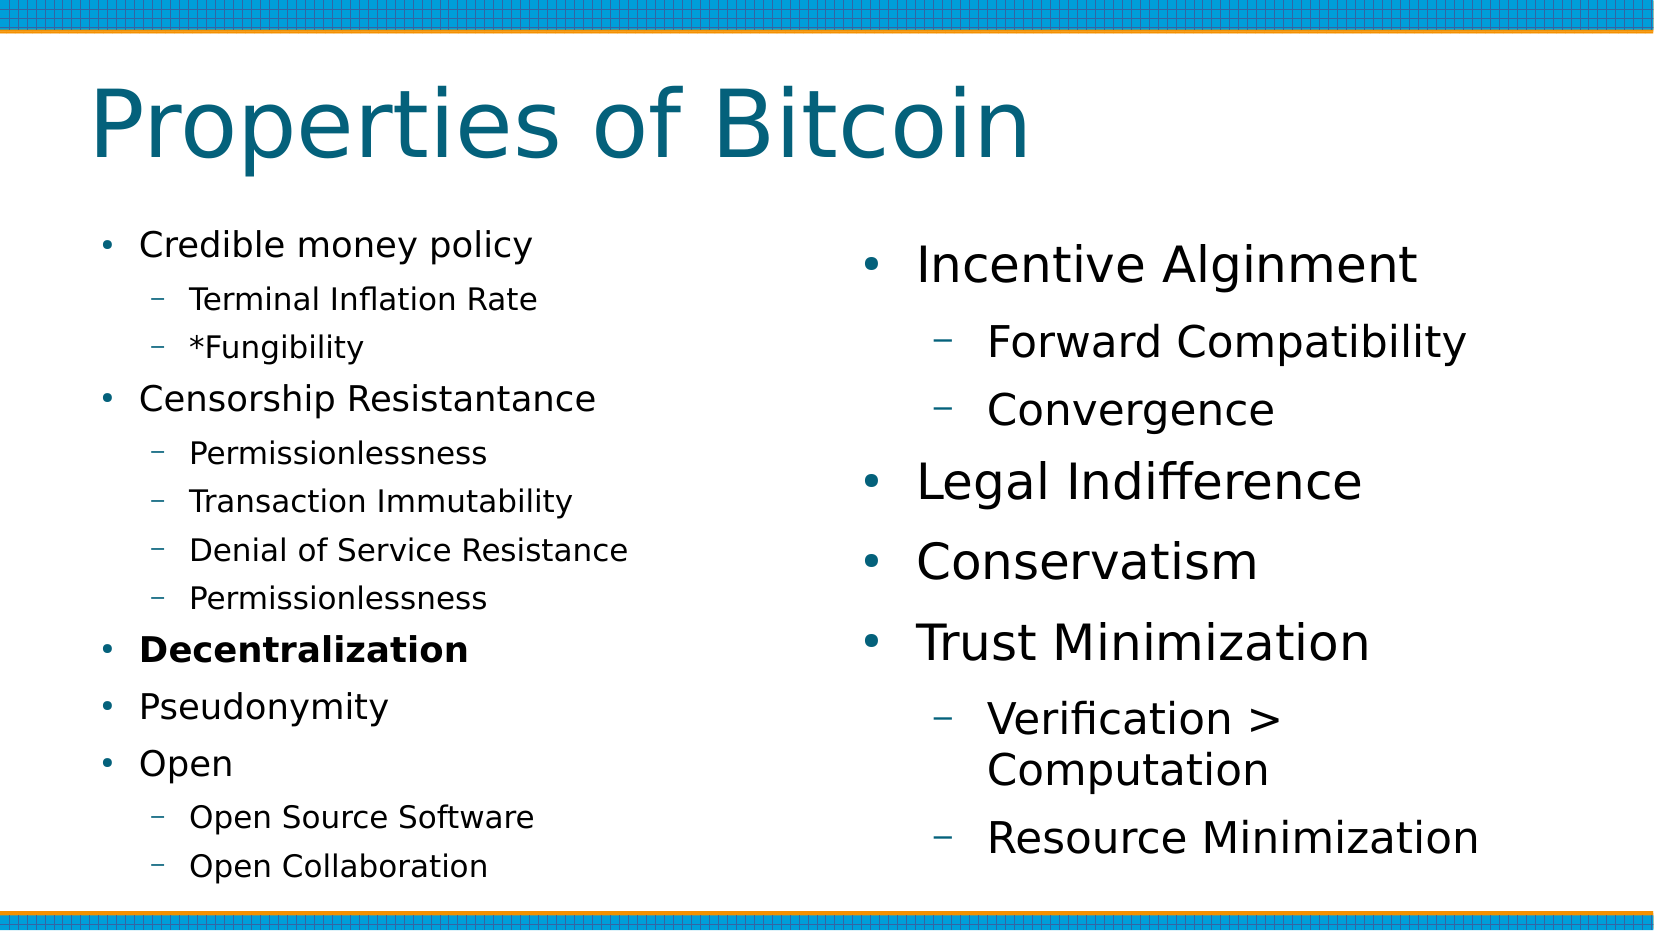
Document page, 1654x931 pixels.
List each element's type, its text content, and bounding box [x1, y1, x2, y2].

list Incentive Alginment Forward Compatibility Convergence Legal Indifference Conservatism Trust Minimization Verification > Computation Resource Minimization [845, 236, 1566, 901]
title Properties of Bitcoin [88, 44, 1565, 207]
list Credible money policy Terminal Inflation Rate *Fungibility Censorship Resistantance Permissionlessness Transaction Immutability Denial of Service Resistance Permissionlessness Decentralization Pseudonymity Open Open Source Software Open Collaboration [88, 225, 809, 890]
